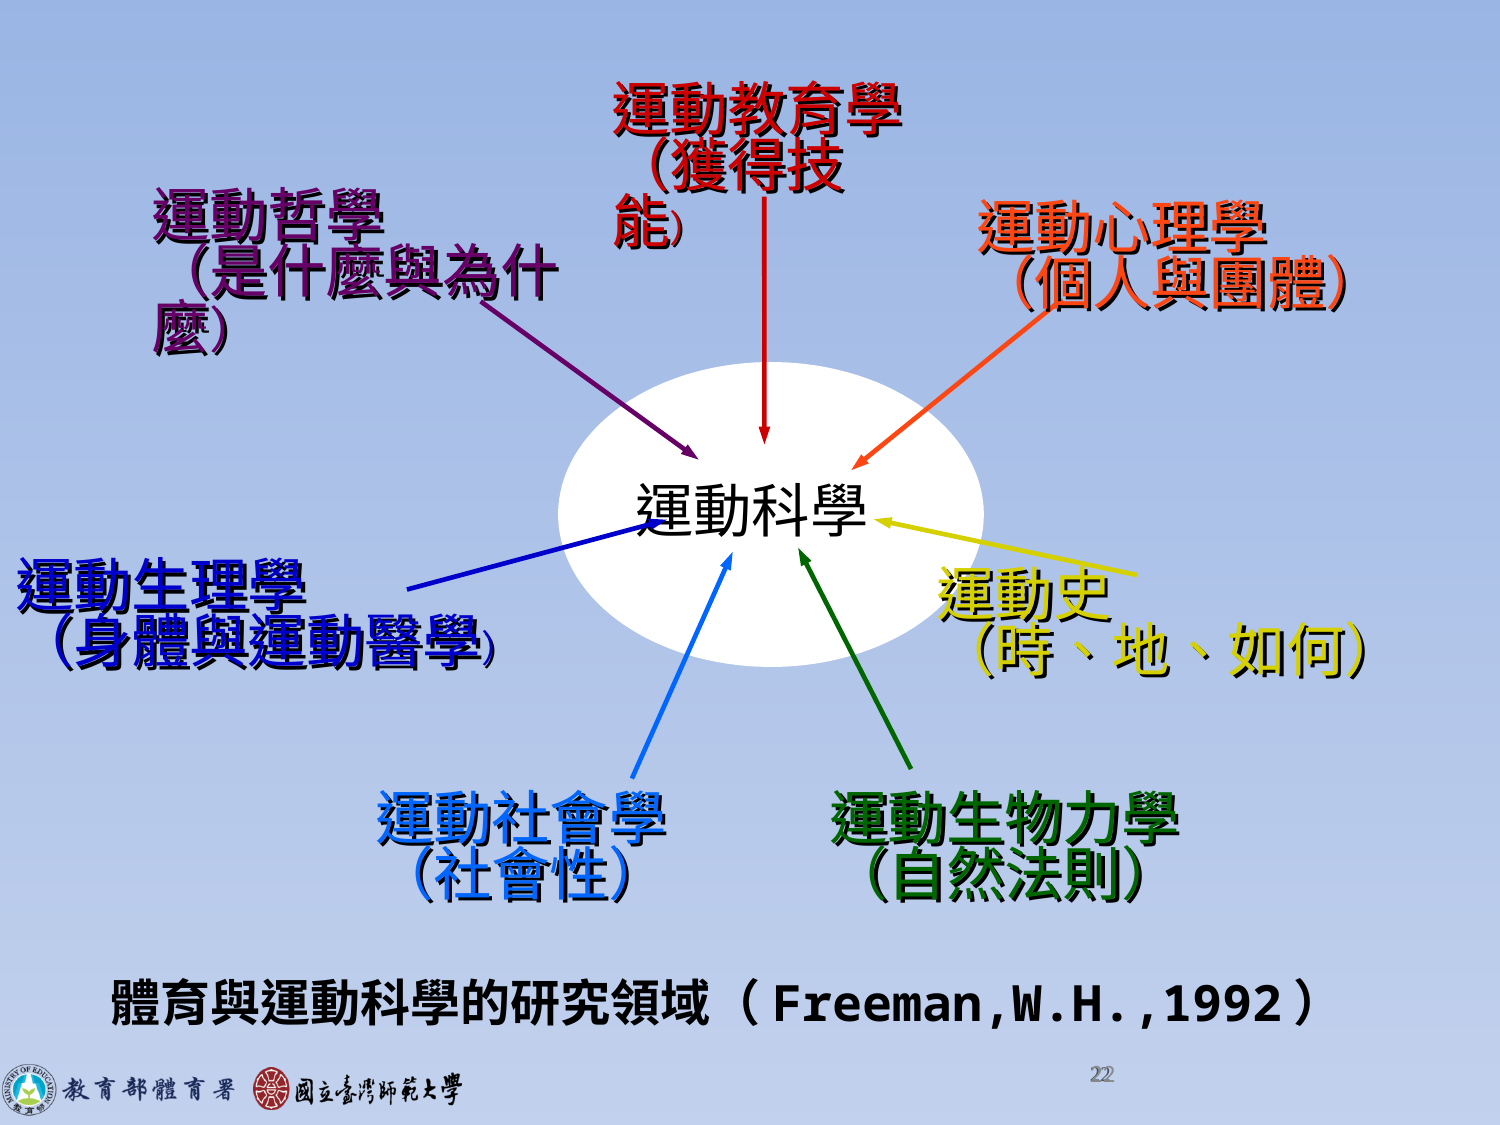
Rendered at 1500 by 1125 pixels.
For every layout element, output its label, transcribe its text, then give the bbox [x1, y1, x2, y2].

text_box [1074, 1042, 1426, 1103]
text_box 運動生物力學 （自然法則） [814, 786, 1216, 964]
text_box 運動生理學 （身體與運動醫學） [0, 554, 544, 685]
text_box 體育與運動科學的研究領域（Freeman,W.H.,1992） [95, 964, 1384, 1039]
text_box 運動教育學 （獲得技能） [596, 78, 928, 209]
text_box 運動科學 [558, 362, 984, 667]
text_box 運動社會學 （社會性） [360, 786, 814, 917]
text_box 運動史 （時、地、如何） [921, 562, 1500, 690]
text_box 運動哲學 （是什麼與為什麼） [135, 184, 644, 315]
text_box 運動心理學 （個人與團體） [960, 196, 1471, 327]
